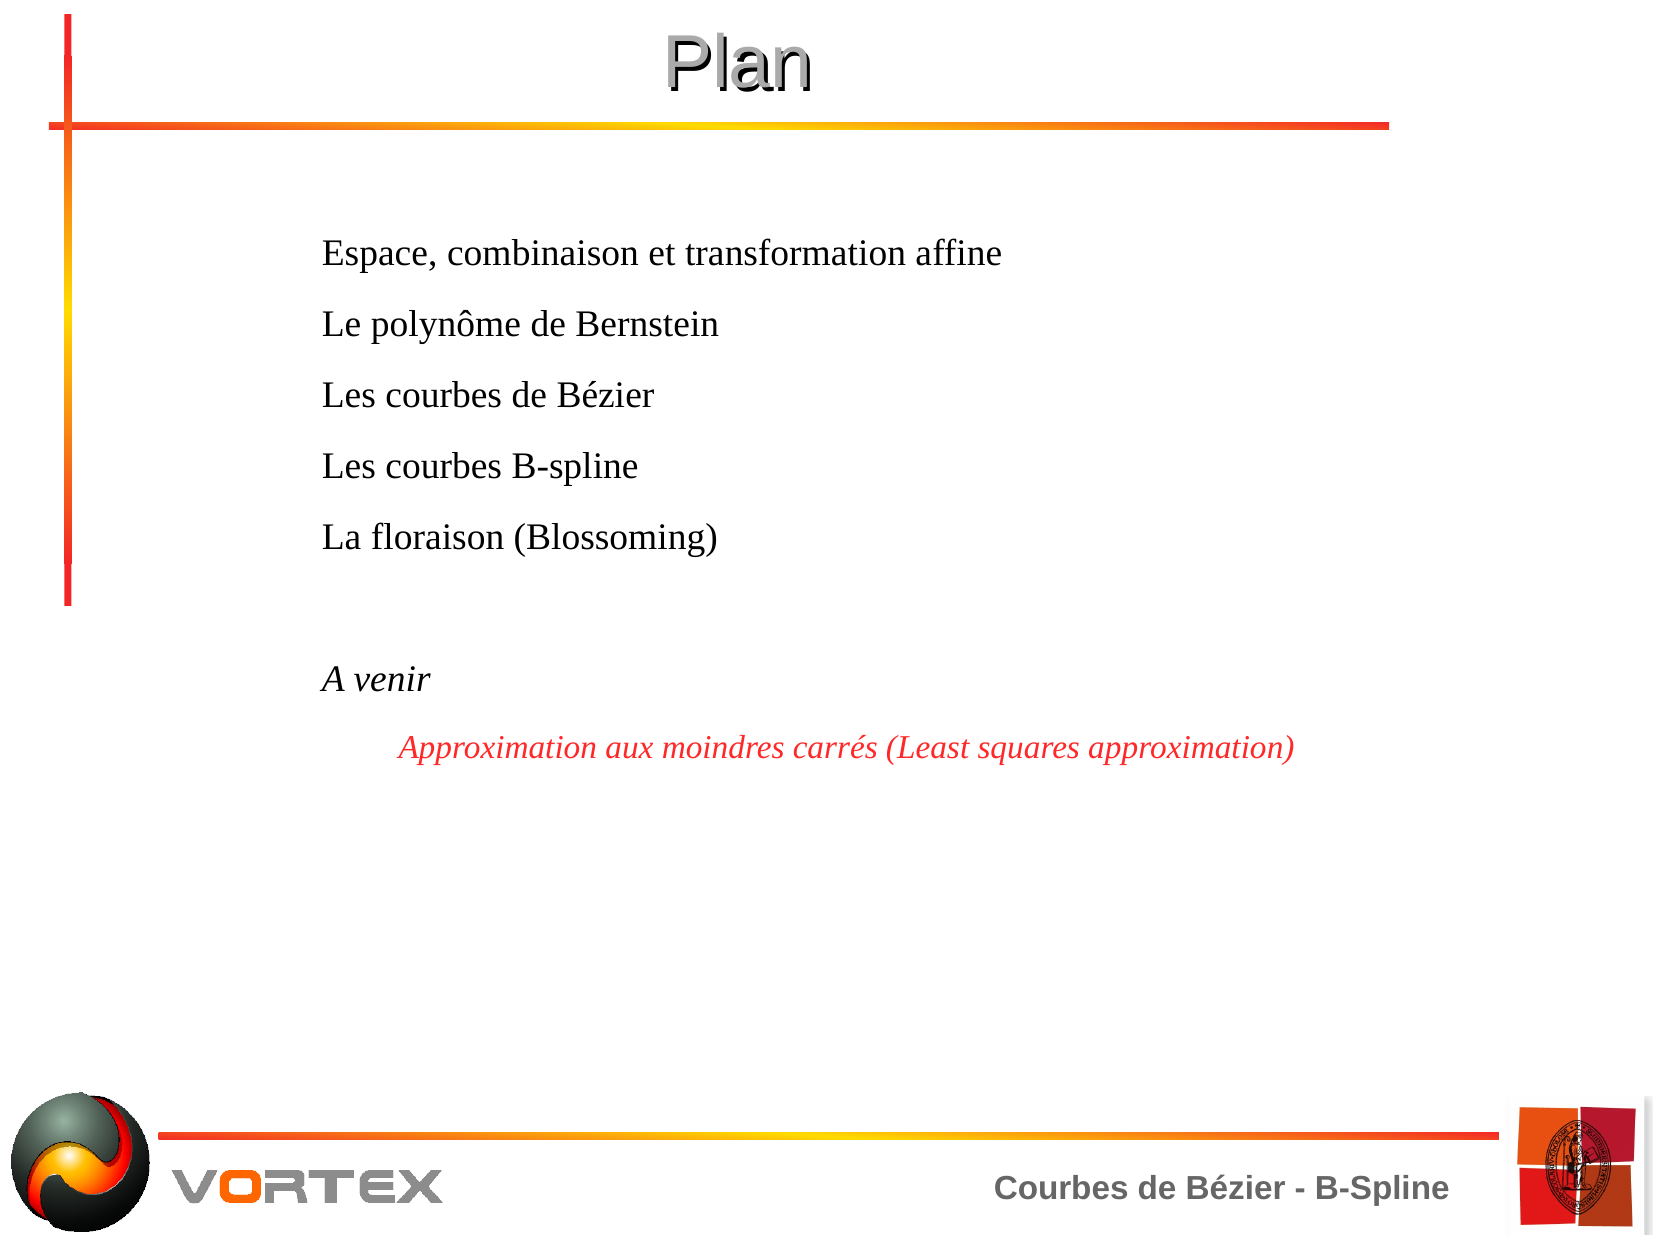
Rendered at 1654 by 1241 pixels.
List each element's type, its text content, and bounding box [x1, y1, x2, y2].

picture [11, 1092, 443, 1232]
list Espace, combinaison et transformation affine Le polynôme de Bernstein Les courbes de Bézier Les courbes B-spline La floraison (Blossoming) A venir Approximation aux moindres carrés (Least squares approximation) [304, 160, 1569, 1103]
title Plan [82, 4, 1392, 120]
picture [1505, 1096, 1653, 1235]
